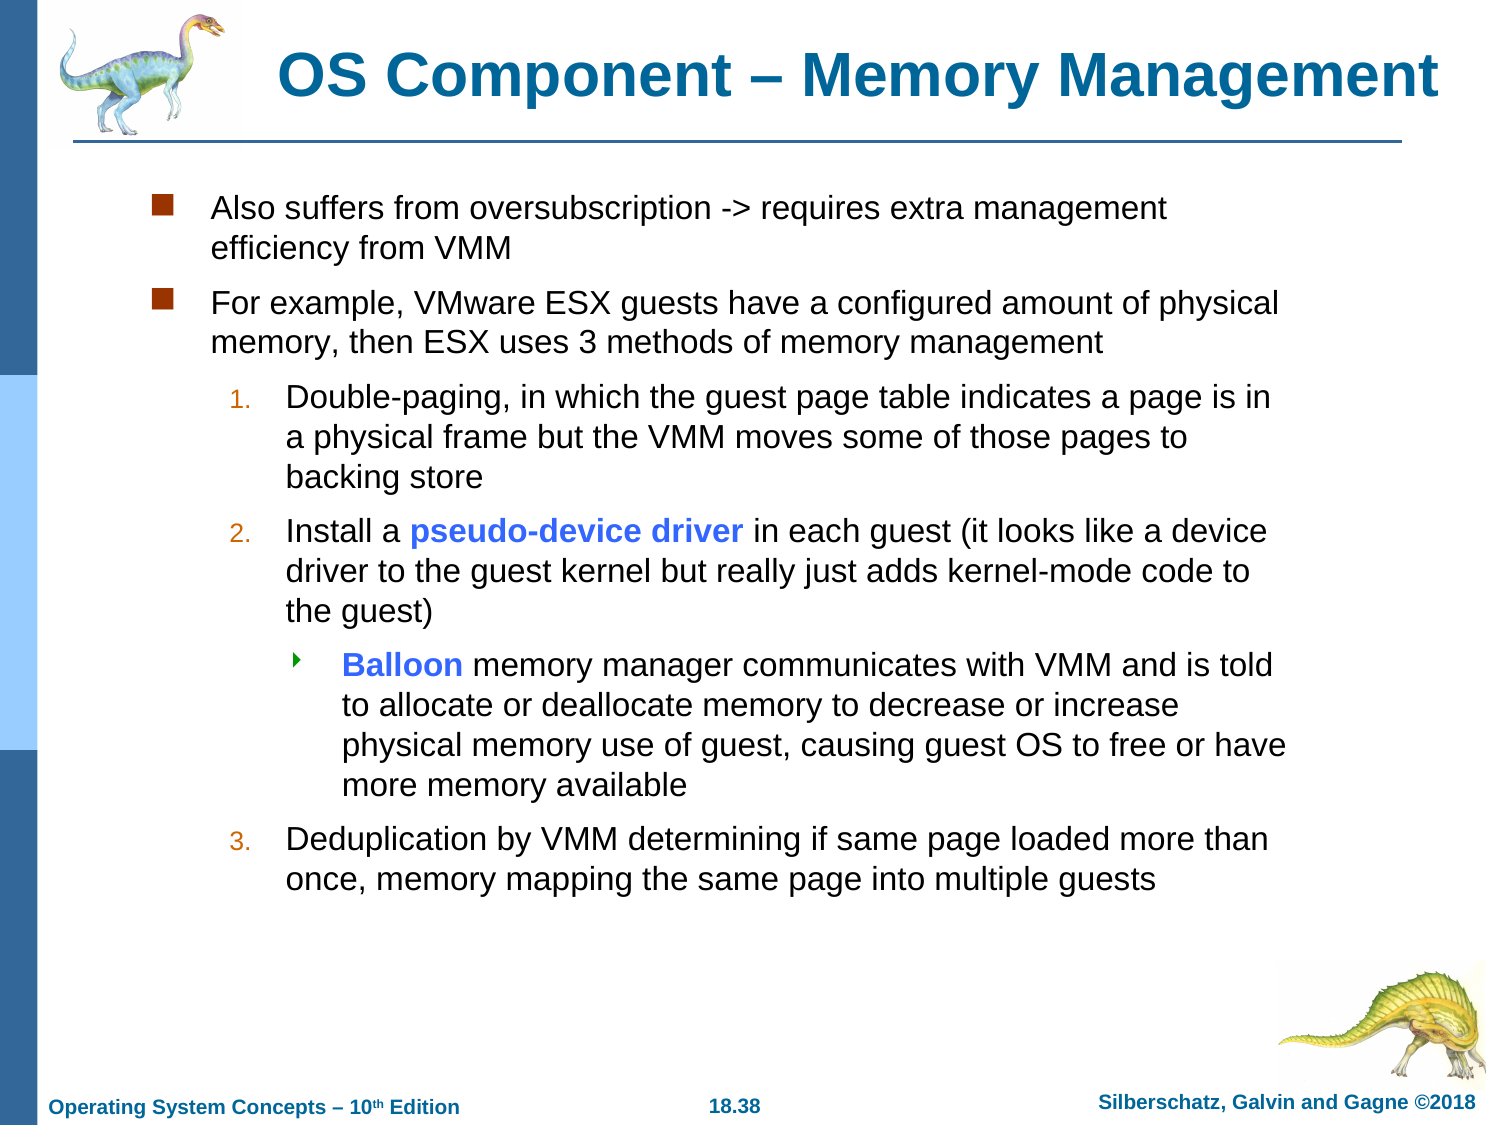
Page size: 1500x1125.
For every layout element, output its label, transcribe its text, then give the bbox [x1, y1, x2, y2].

list Also suffers from oversubscription -> requires extra management efficiency from VMM For example, VMware ESX guests have a configured amount of physical memory, then ESX uses 3 methods of memory management Double-paging, in which the guest page table indicates a page is in a physical frame but the VMM moves some of those pages to backing store Install a pseudo-device driver in each guest (it looks like a device driver to the guest kernel but really just adds kernel-mode code to the guest) Balloon memory manager communicates with VMM and is told to allocate or deallocate memory to decrease or increase physical memory use of guest, causing guest OS to free or have more memory available Deduplication by VMM determining if same page loaded more than once, memory mapping the same page into multiple guests [139, 179, 1304, 970]
picture [1415, 1094, 1423, 1099]
picture [1275, 959, 1486, 1090]
title OS Component – Memory Management [184, 22, 1500, 117]
picture [46, 0, 243, 149]
